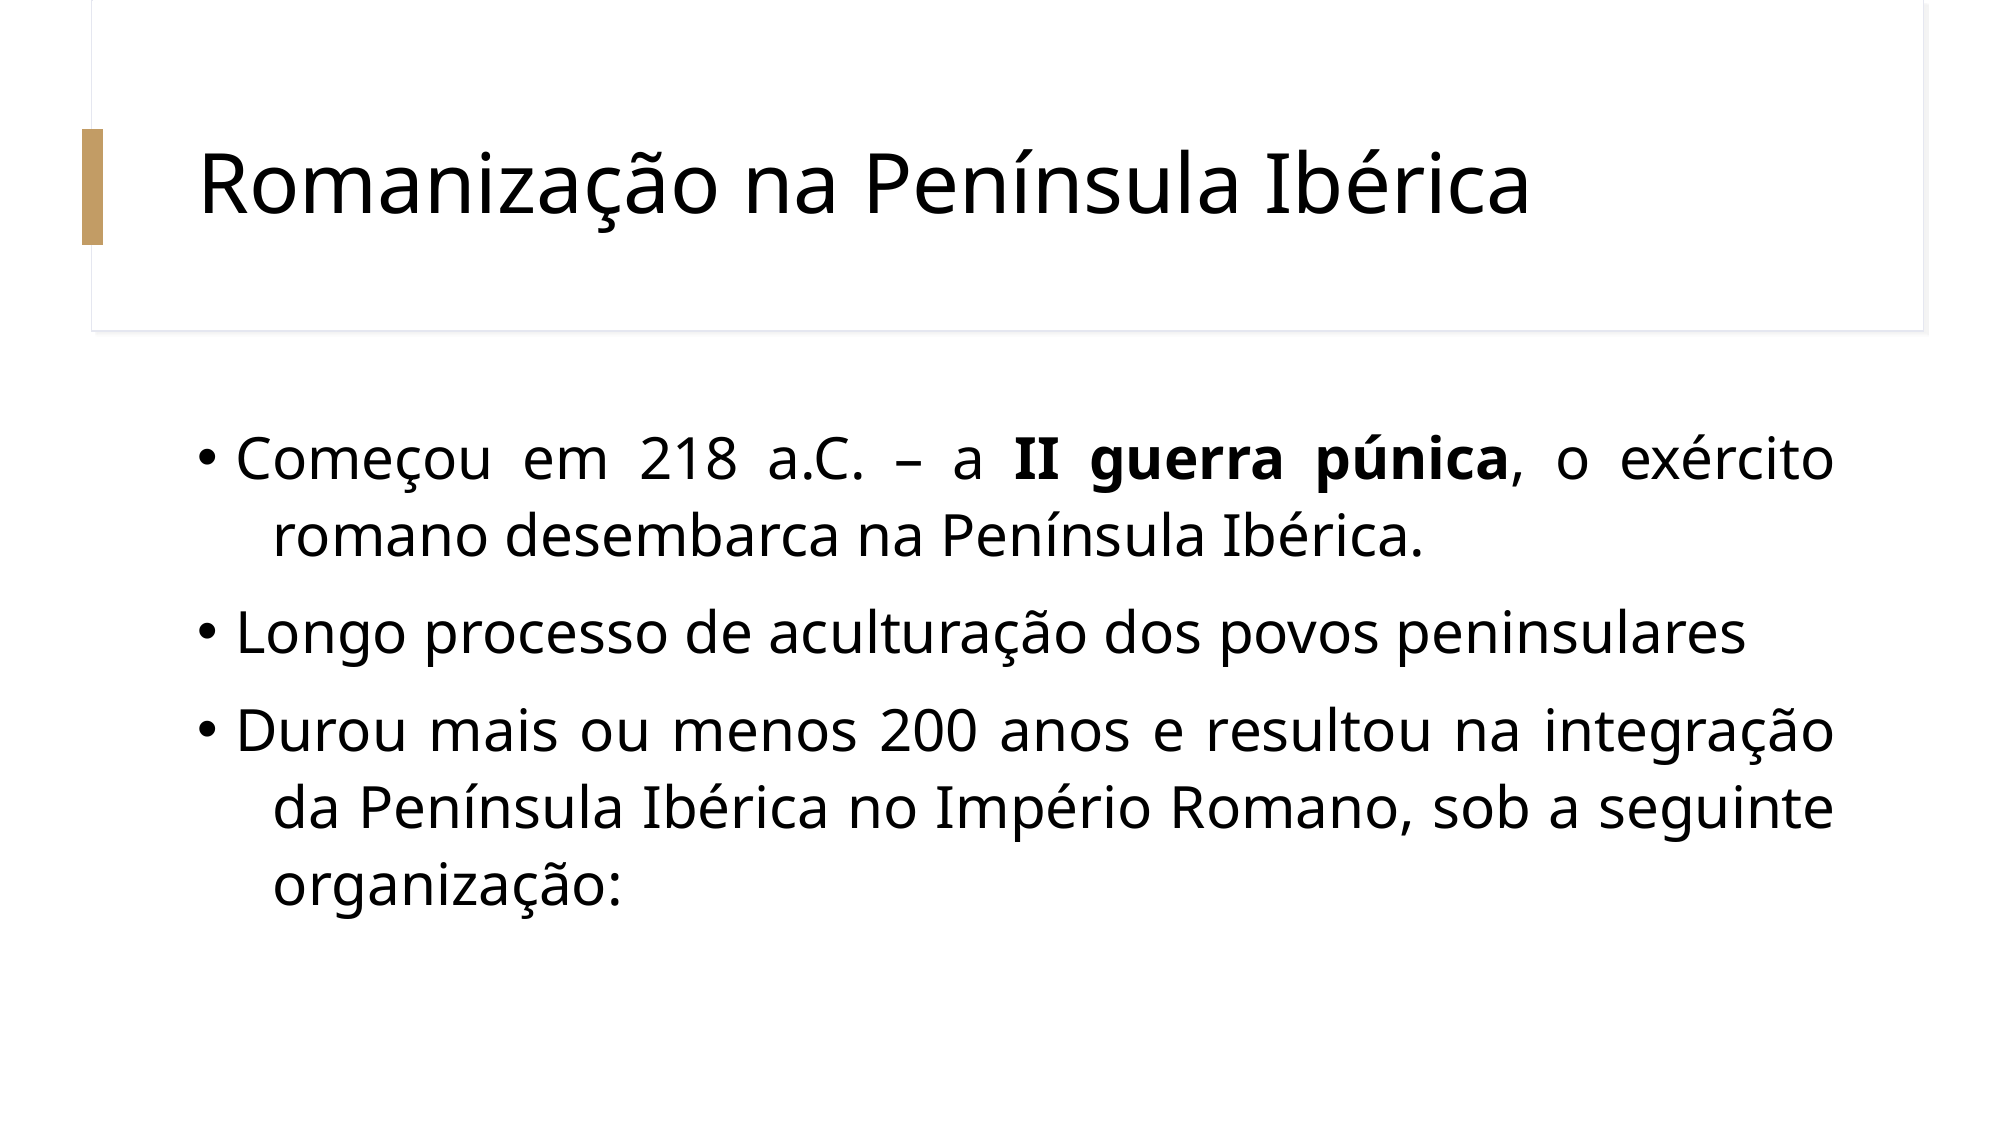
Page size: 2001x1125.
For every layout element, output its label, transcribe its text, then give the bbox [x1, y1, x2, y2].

title Romanização na Península Ibérica [183, 90, 1852, 284]
list Começou em 218 a.C. – a II guerra púnica, o exército romano desembarca na Península Ibérica. Longo processo de aculturação dos povos peninsulares Durou mais ou menos 200 anos e resultou na integração da Península Ibérica no Império Romano, sob a seguinte organização: [183, 406, 1852, 1013]
